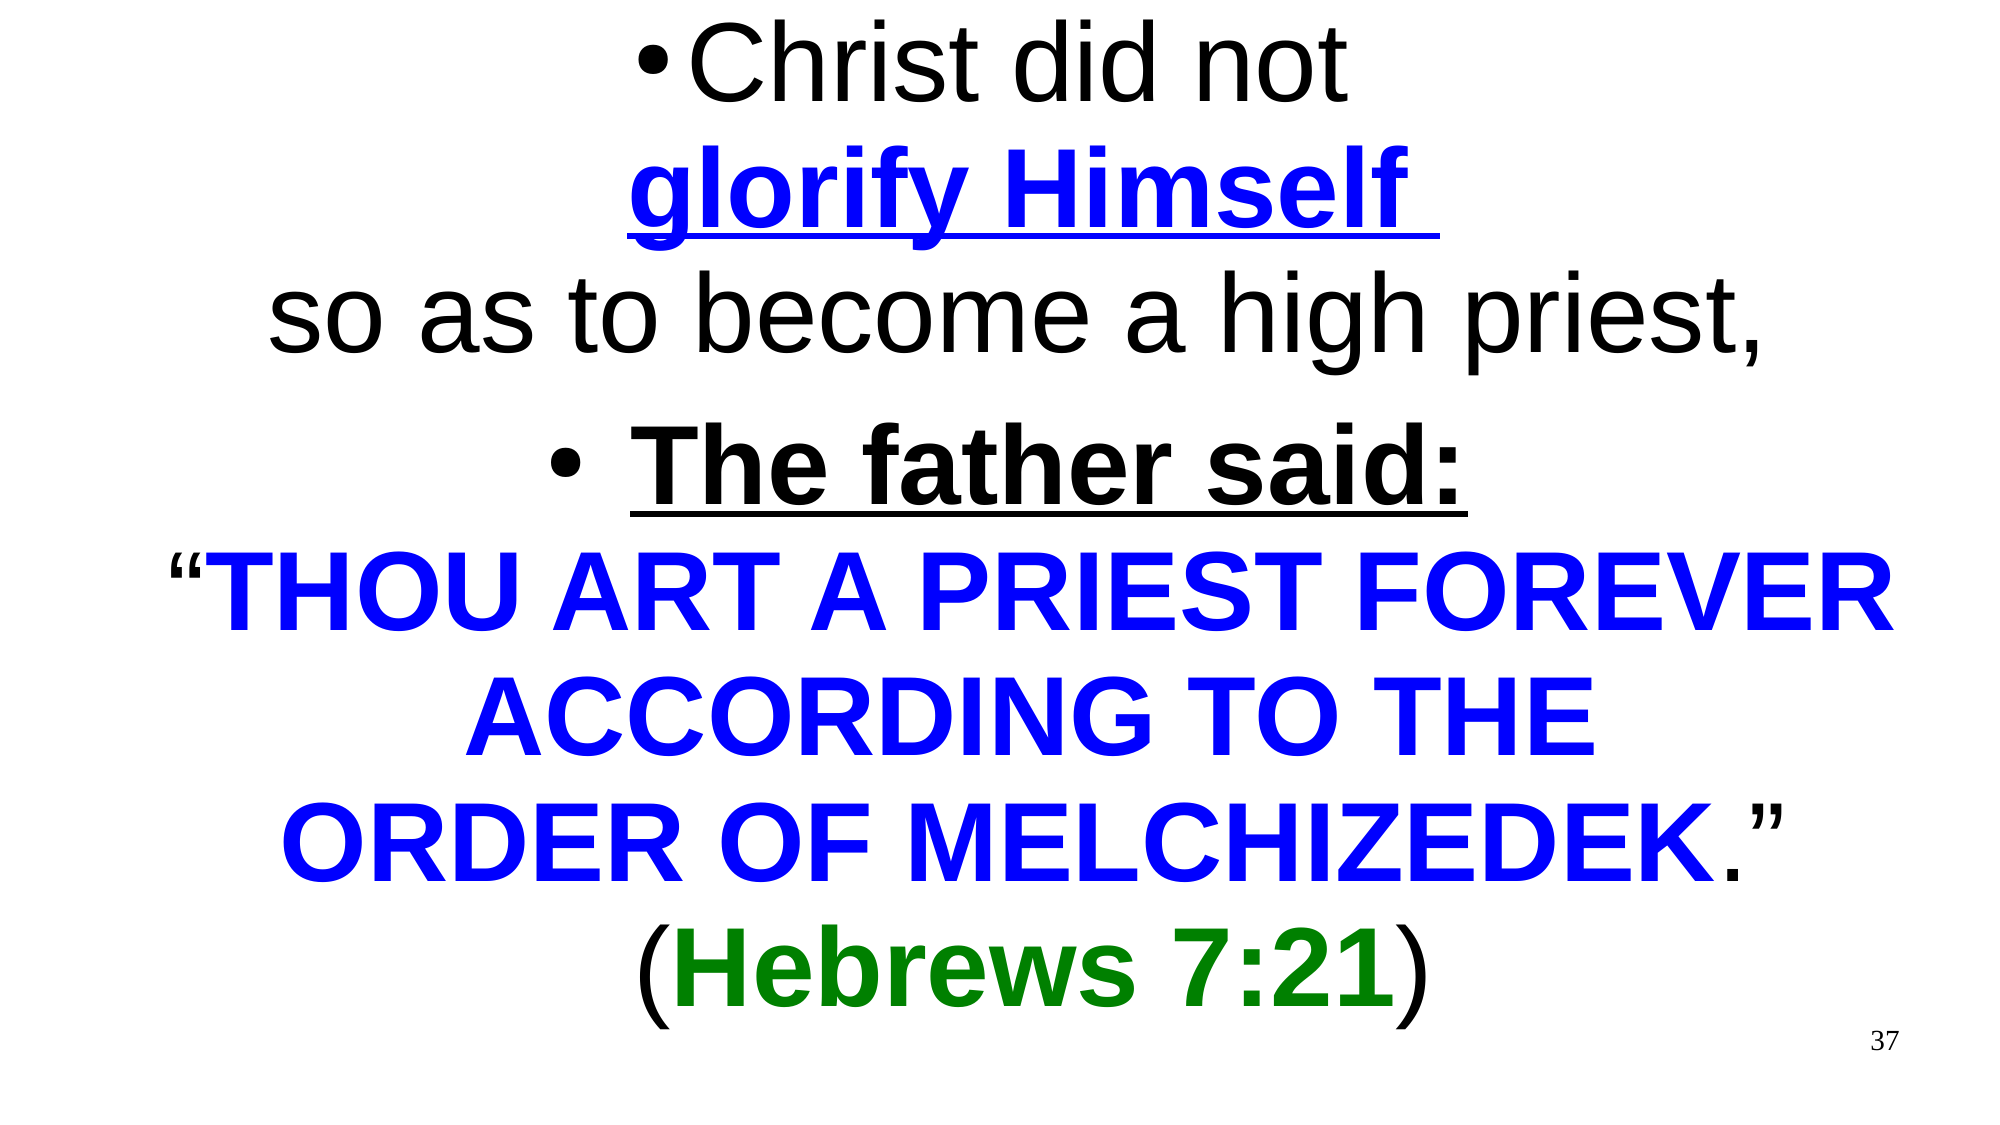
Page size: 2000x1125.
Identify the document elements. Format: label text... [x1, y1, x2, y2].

list Christ did not glorify Himself so as to become a high priest, The father said: “THOU ART A PRIEST FOREVER ACCORDING TO THE ORDER OF MELCHIZEDEK.” (Hebrews 7:21) [0, 0, 1996, 1123]
